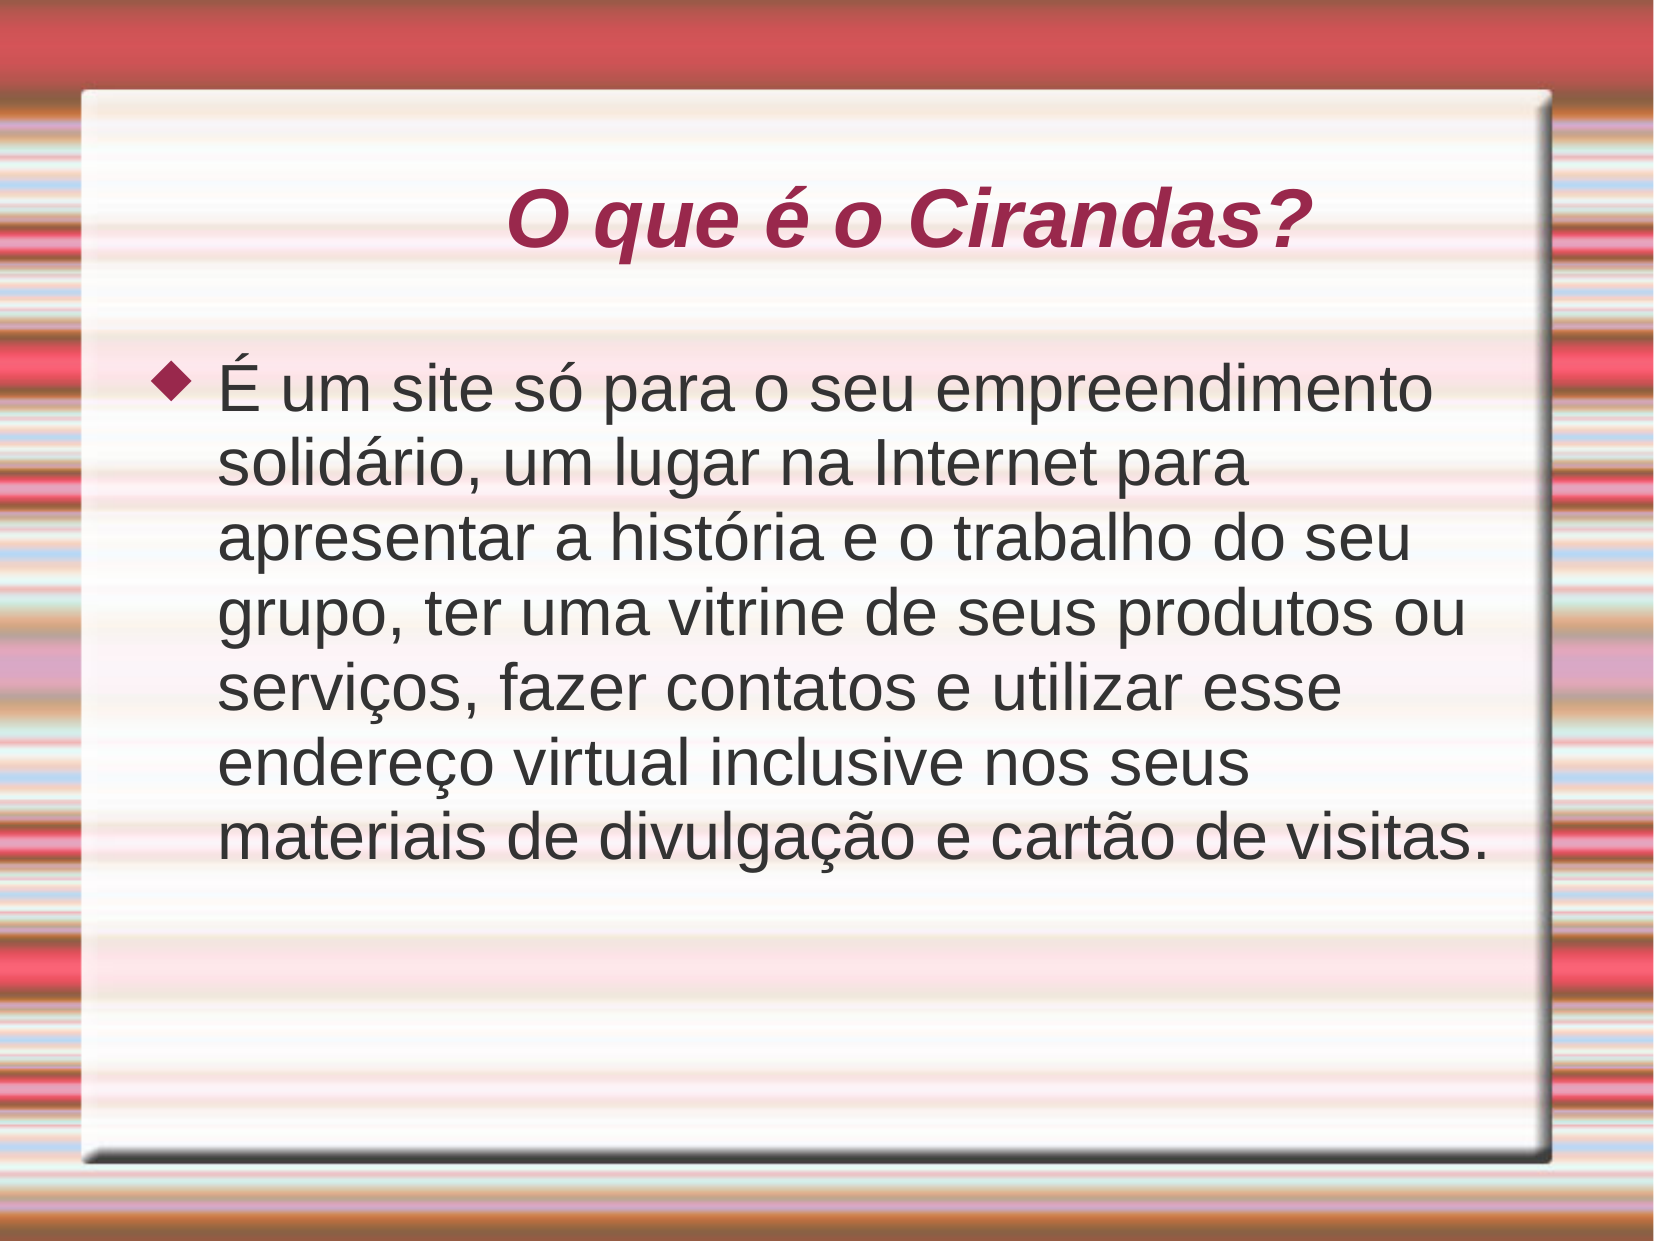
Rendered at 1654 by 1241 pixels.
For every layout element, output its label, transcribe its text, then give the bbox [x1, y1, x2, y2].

picture [0, 0, 1654, 1241]
list É um site só para o seu empreendimento solidário, um lugar na Internet para apresentar a história e o trabalho do seu grupo, ter uma vitrine de seus produtos ou serviços, fazer contatos e utilizar esse endereço virtual inclusive nos seus materiais de divulgação e cartão de visitas. [134, 350, 1516, 1133]
title O que é o Cirandas? [204, 114, 1617, 322]
